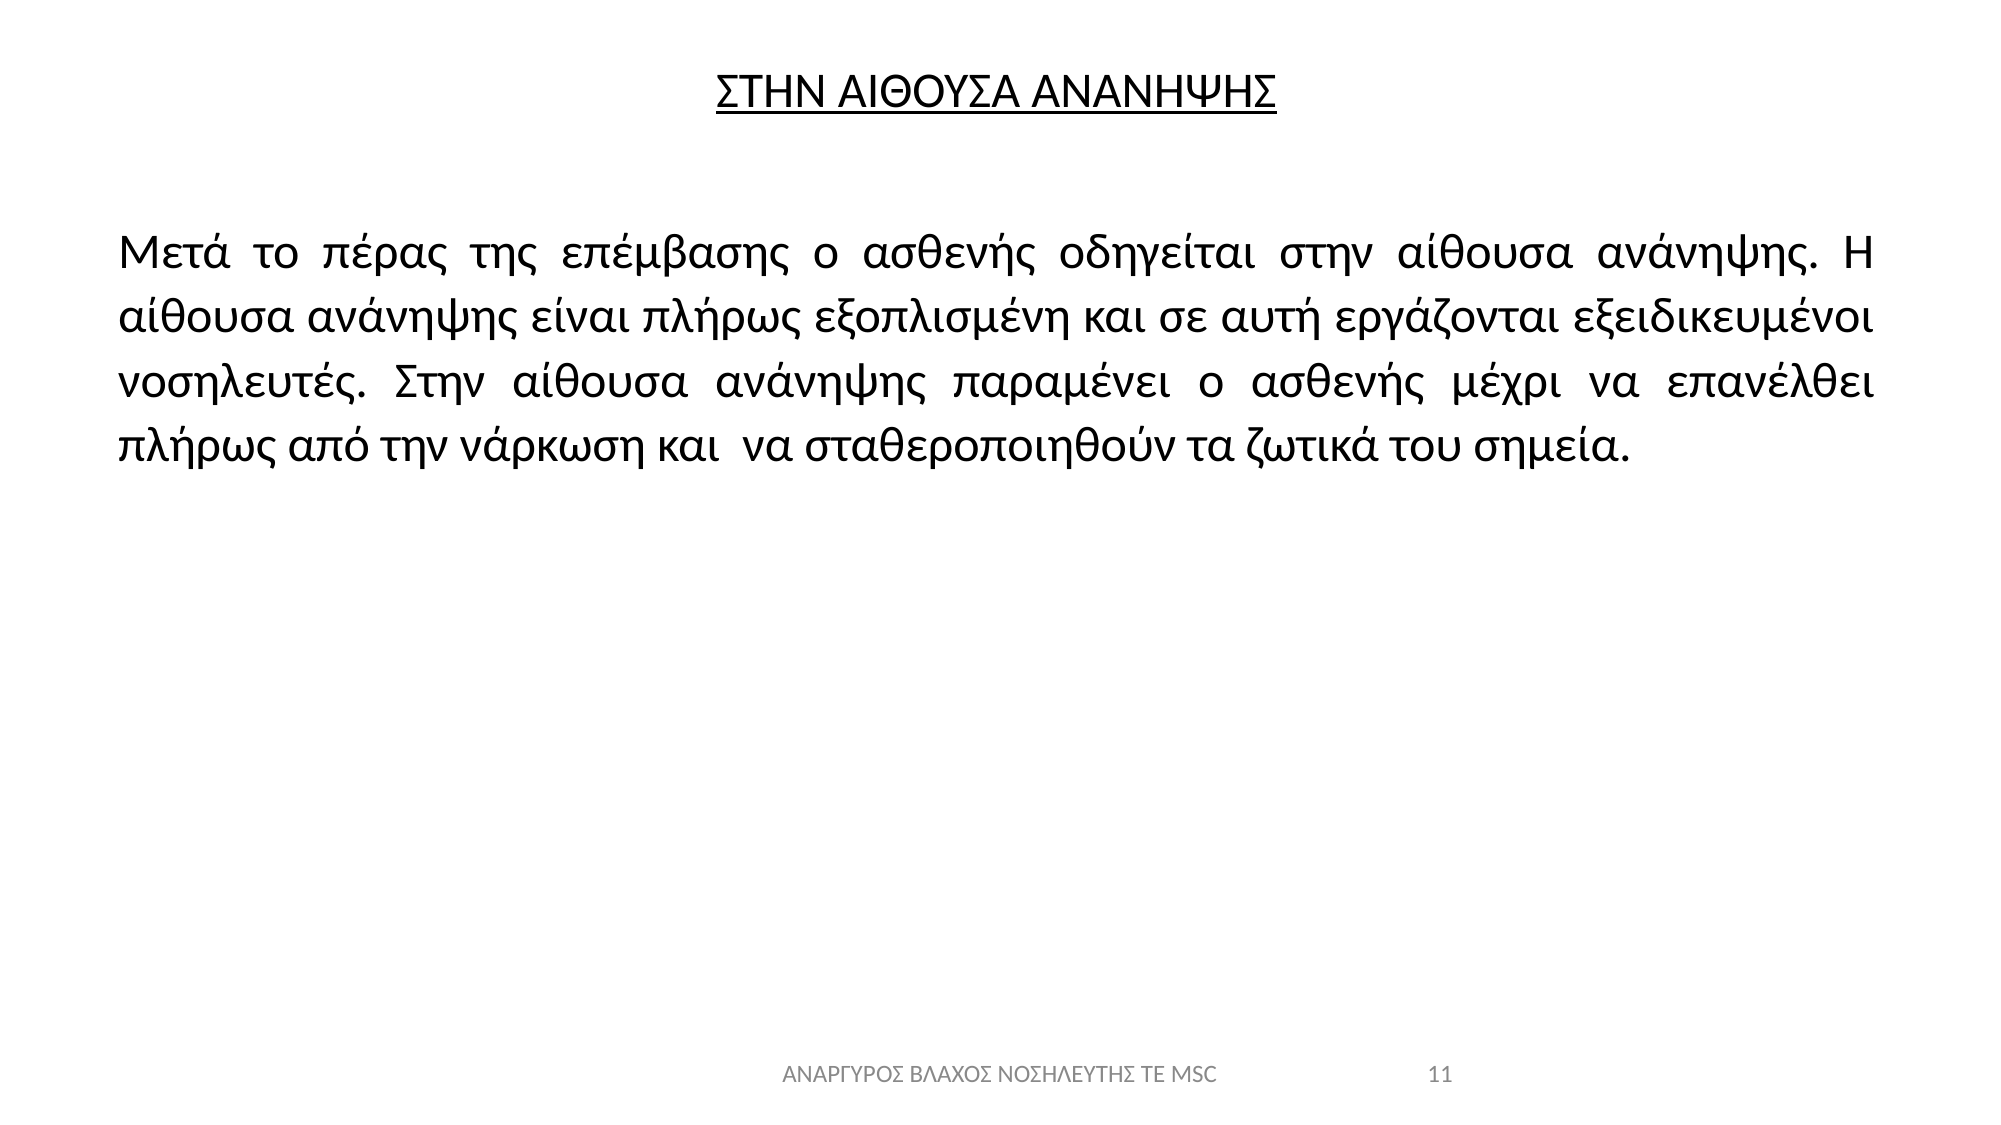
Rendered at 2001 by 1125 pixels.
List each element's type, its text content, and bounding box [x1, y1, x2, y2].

text_box ΣΤΗΝ ΑΙΘΟΥΣΑ ΑΝΑΝΗΨΗΣ Μετά το πέρας της επέμβασης ο ασθενής οδηγείται στην αίθουσα ανάνηψης. Η αίθουσα ανάνηψης είναι πλήρως εξοπλισμένη και σε αυτή εργάζονται εξειδικευμένοι νοσηλευτές. Στην αίθουσα ανάνηψης παραμένει ο ασθενής μέχρι να επανέλθει πλήρως από την νάρκωση και να σταθεροποιηθούν τα ζωτικά του σημεία. [103, 45, 1899, 765]
text_box ΑΝΑΡΓΥΡΟΣ ΒΛΑΧΟΣ ΝΟΣΗΛΕΥΤΗΣ ΤΕ ΜSC [662, 1042, 1338, 1103]
text_box [1412, 1042, 1863, 1103]
